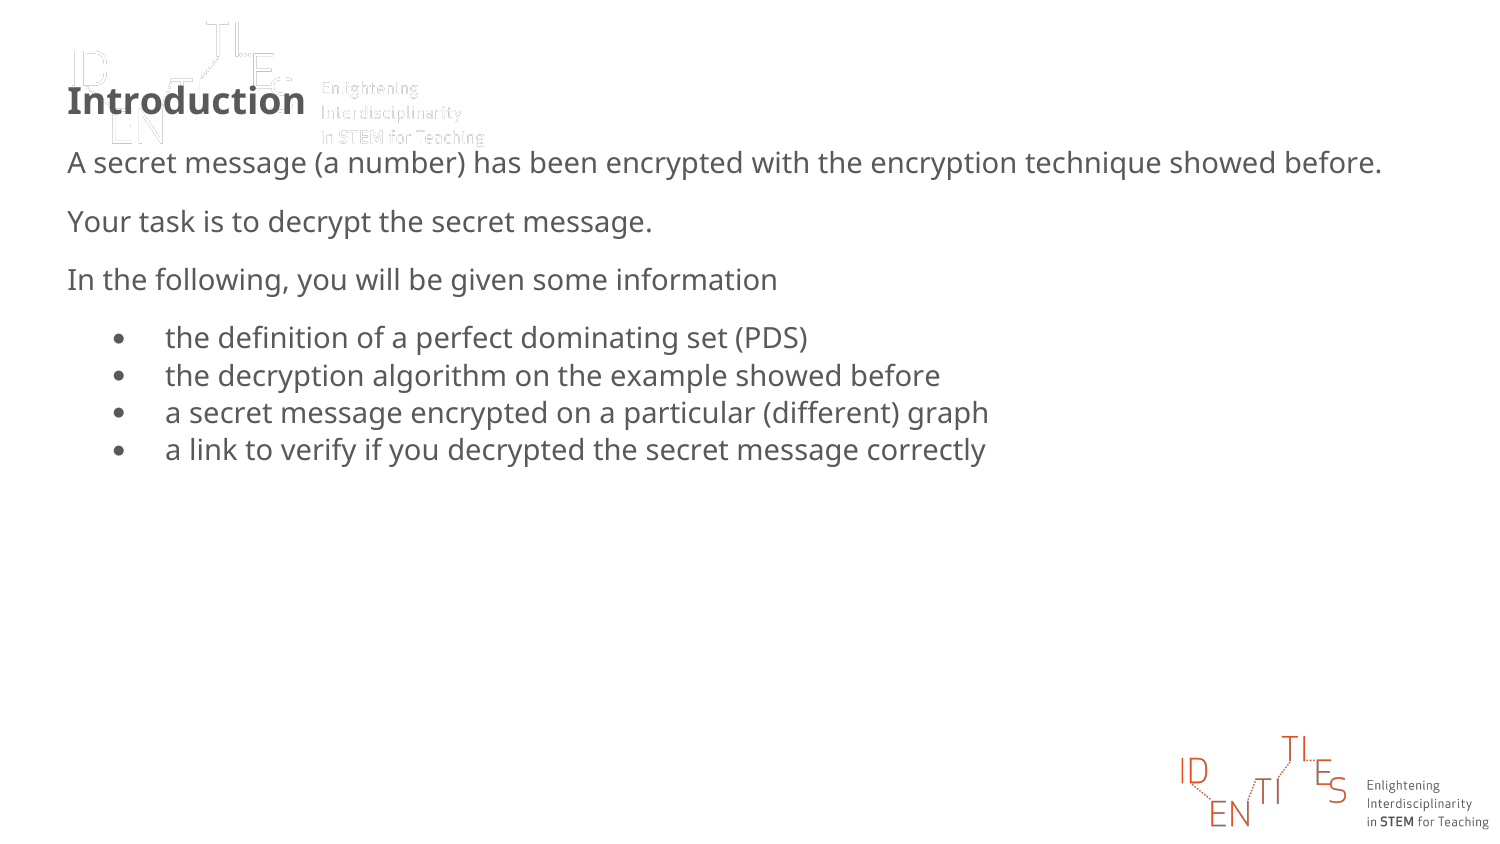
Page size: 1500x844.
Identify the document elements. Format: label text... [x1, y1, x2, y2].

picture [1181, 733, 1489, 832]
text_box Introduction A secret message (a number) has been encrypted with the encryption technique showed before. Your task is to decrypt the secret message. In the following, you will be given some information the definition of a perfect dominating set (PDS) the decryption algorithm on the example showed before a secret message encrypted on a particular (different) graph a link to verify if you decrypted the secret message correctly [52, 65, 1448, 699]
picture [71, 18, 485, 65]
